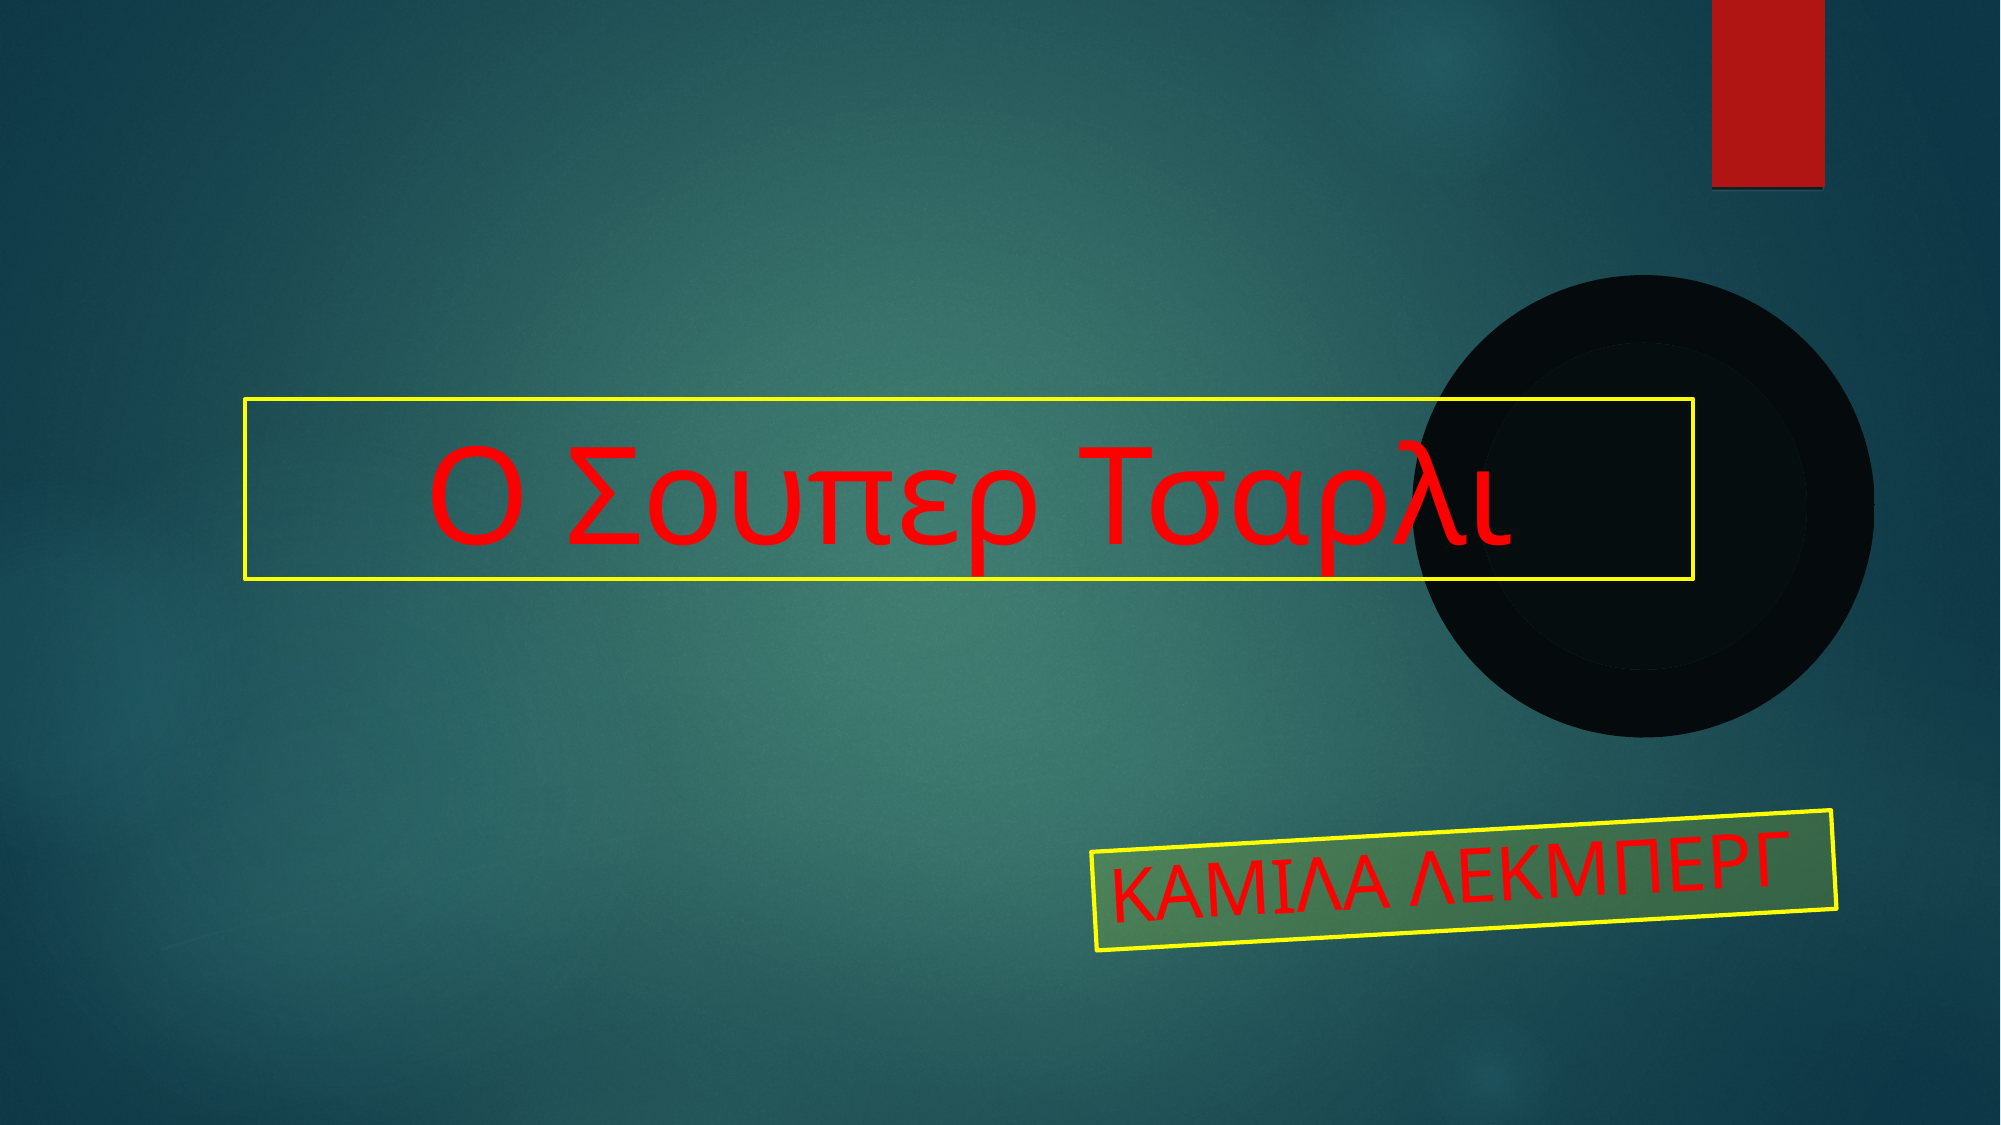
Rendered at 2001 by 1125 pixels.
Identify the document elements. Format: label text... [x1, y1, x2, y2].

title Ο Σουπερ Τσαρλι [245, 398, 1694, 580]
subtitle Καμιλα λεκμπεργ [1091, 810, 1837, 951]
